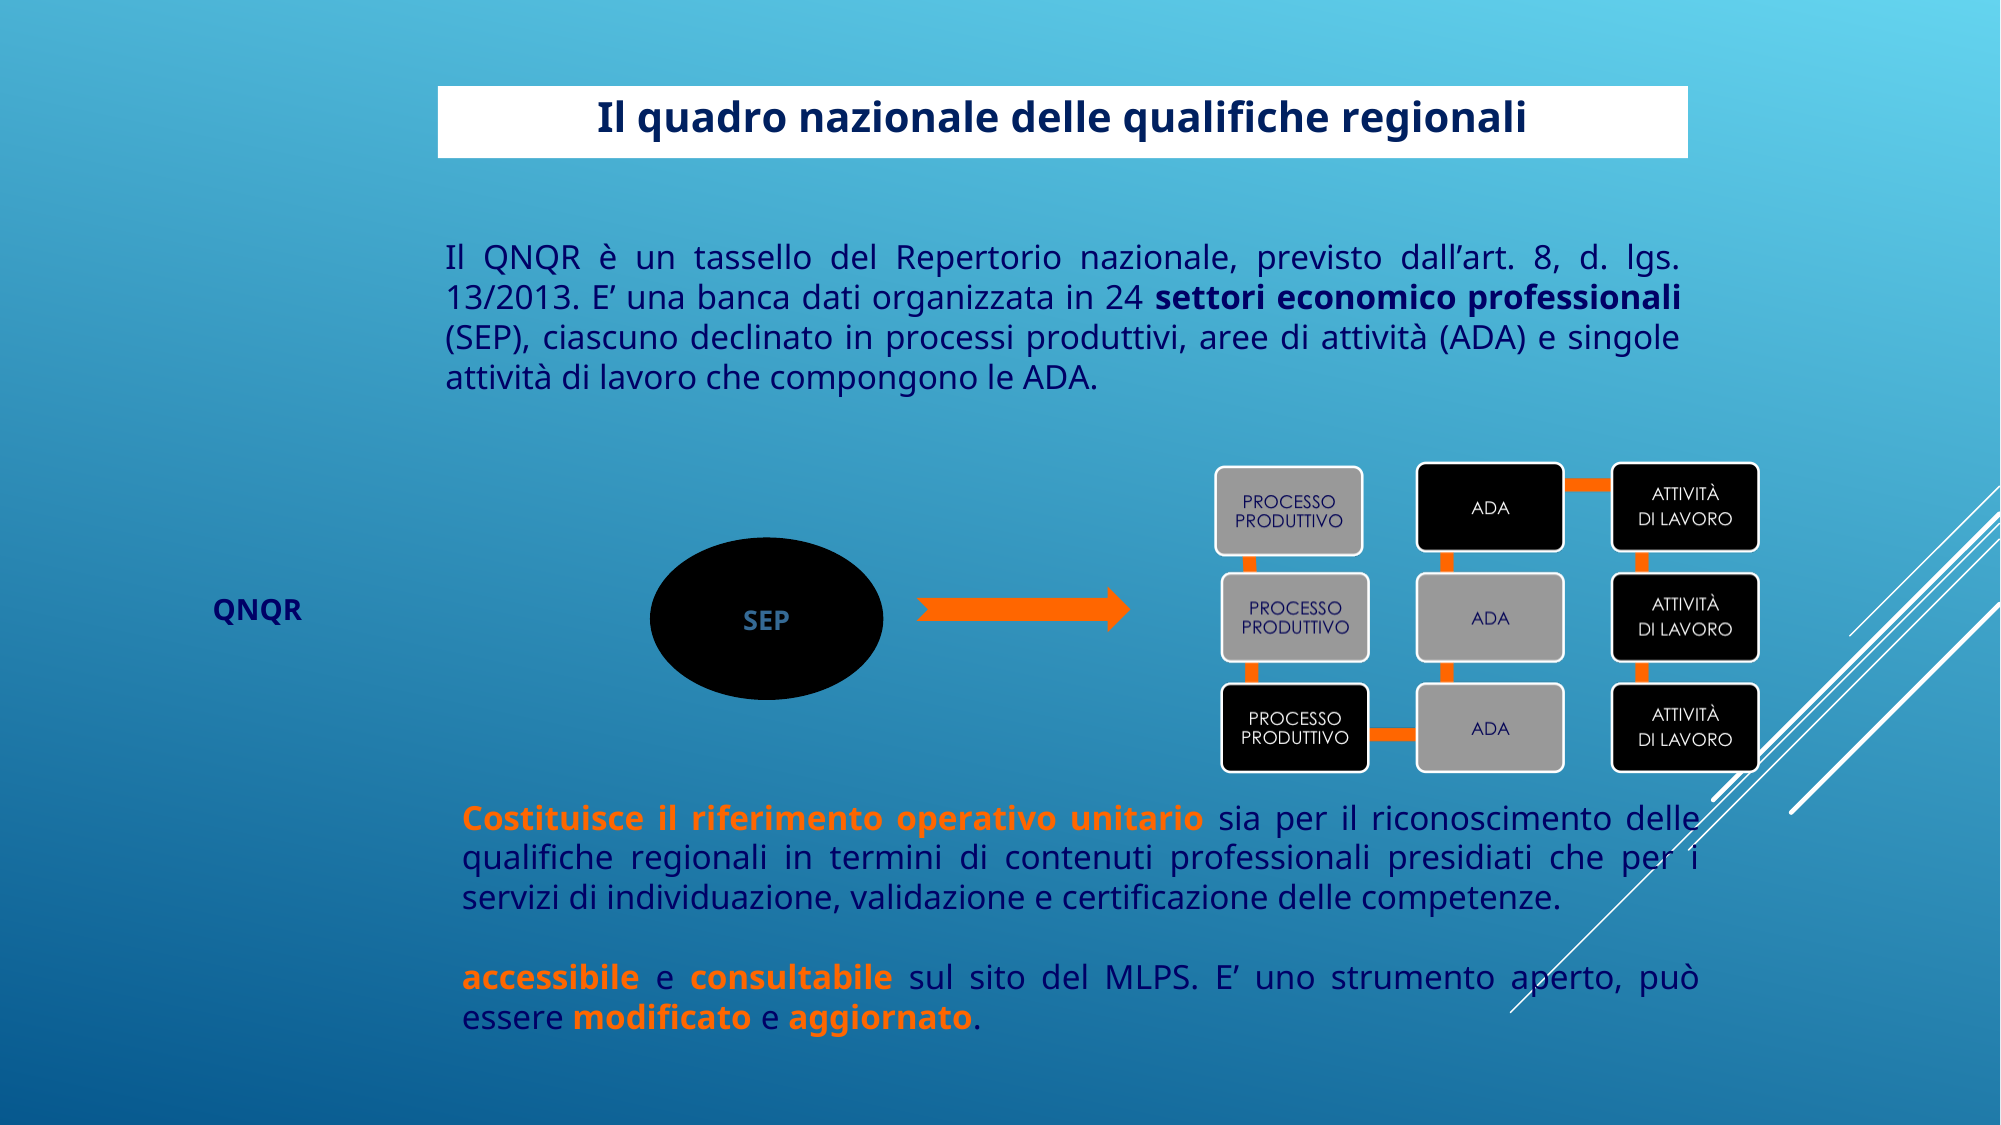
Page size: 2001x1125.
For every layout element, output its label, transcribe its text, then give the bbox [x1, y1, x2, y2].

text_box Costituisce il riferimento operativo unitario sia per il riconoscimento delle qualifiche regionali in termini di contenuti professionali presidiati che per i servizi di individuazione, validazione e certificazione delle competenze. accessibile e consultabile sul sito del MLPS. E’ uno strumento aperto, può essere modificato e aggiornato. [447, 788, 1716, 1044]
text_box Il quadro nazionale delle qualifiche regionali [437, 86, 1688, 159]
text_box [916, 586, 1131, 633]
picture [1163, 461, 1817, 774]
text_box Il QNQR è un tassello del Repertorio nazionale, previsto dall’art. 8, d. lgs. 13/2013. E’ una banca dati organizzata in 24 settori economico professionali (SEP), ciascuno declinato in processi produttivi, aree di attività (ADA) e singole attività di lavoro che compongono le ADA. [430, 228, 1698, 404]
text_box QNQR [197, 583, 318, 635]
text_box SEP [649, 537, 884, 700]
